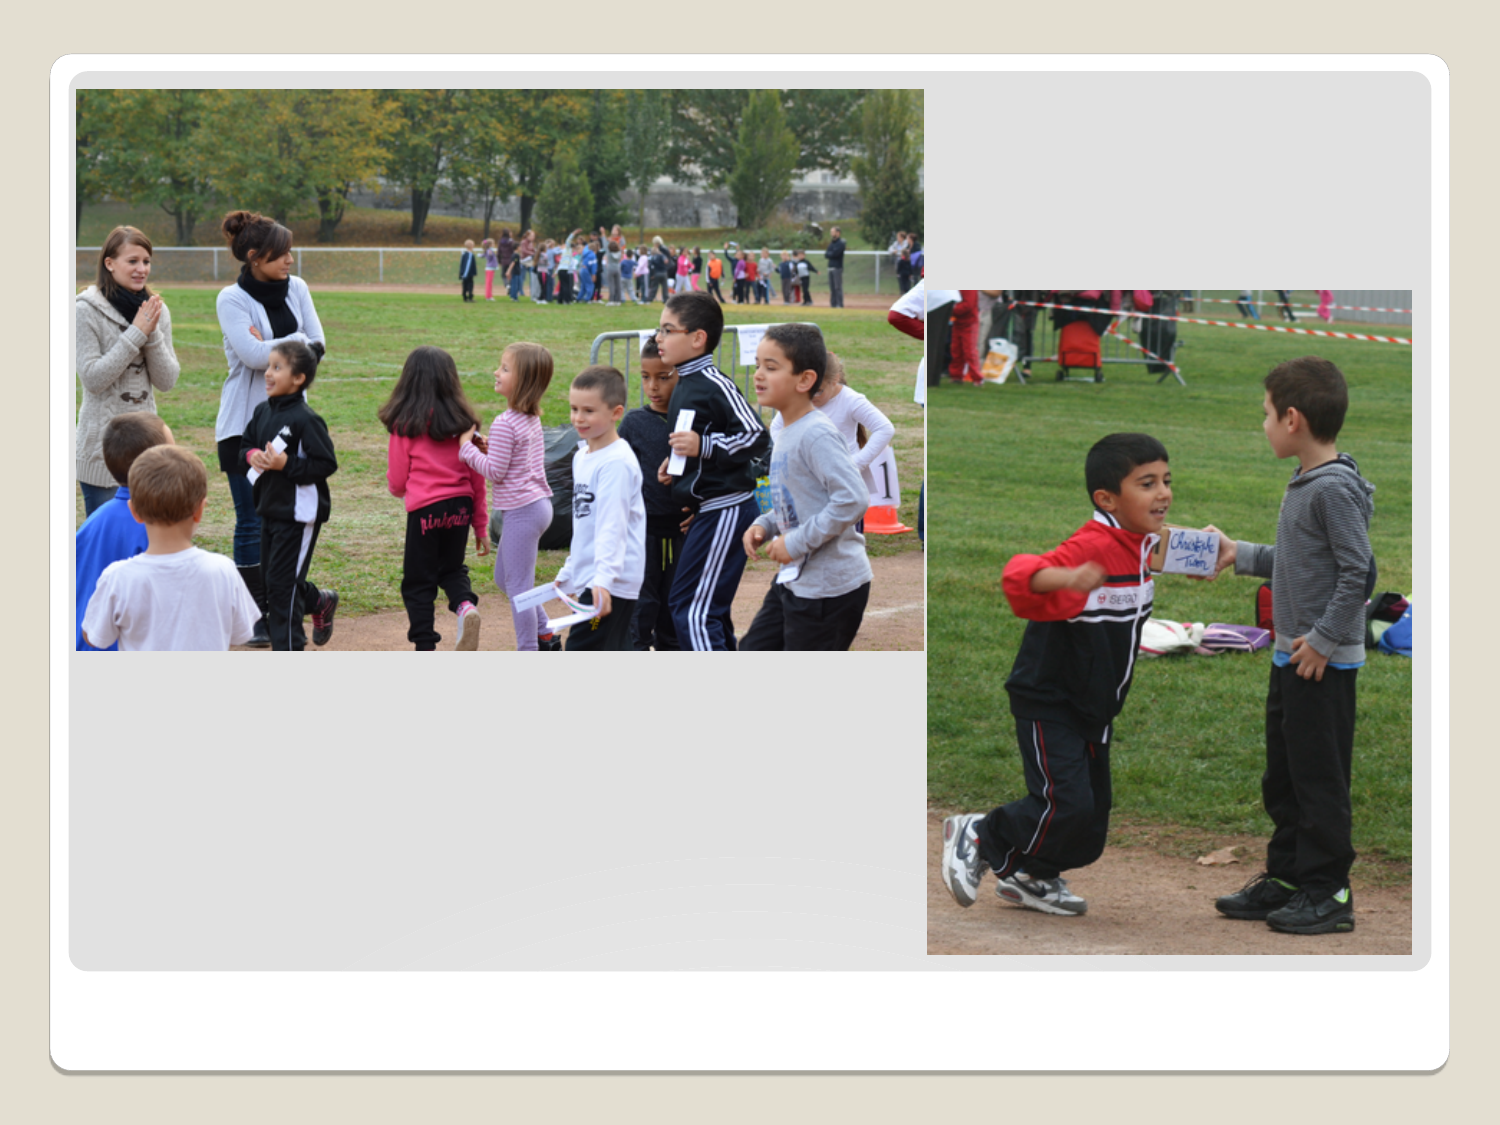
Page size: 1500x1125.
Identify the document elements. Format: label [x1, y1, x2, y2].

picture [927, 290, 1412, 955]
picture [76, 90, 924, 651]
